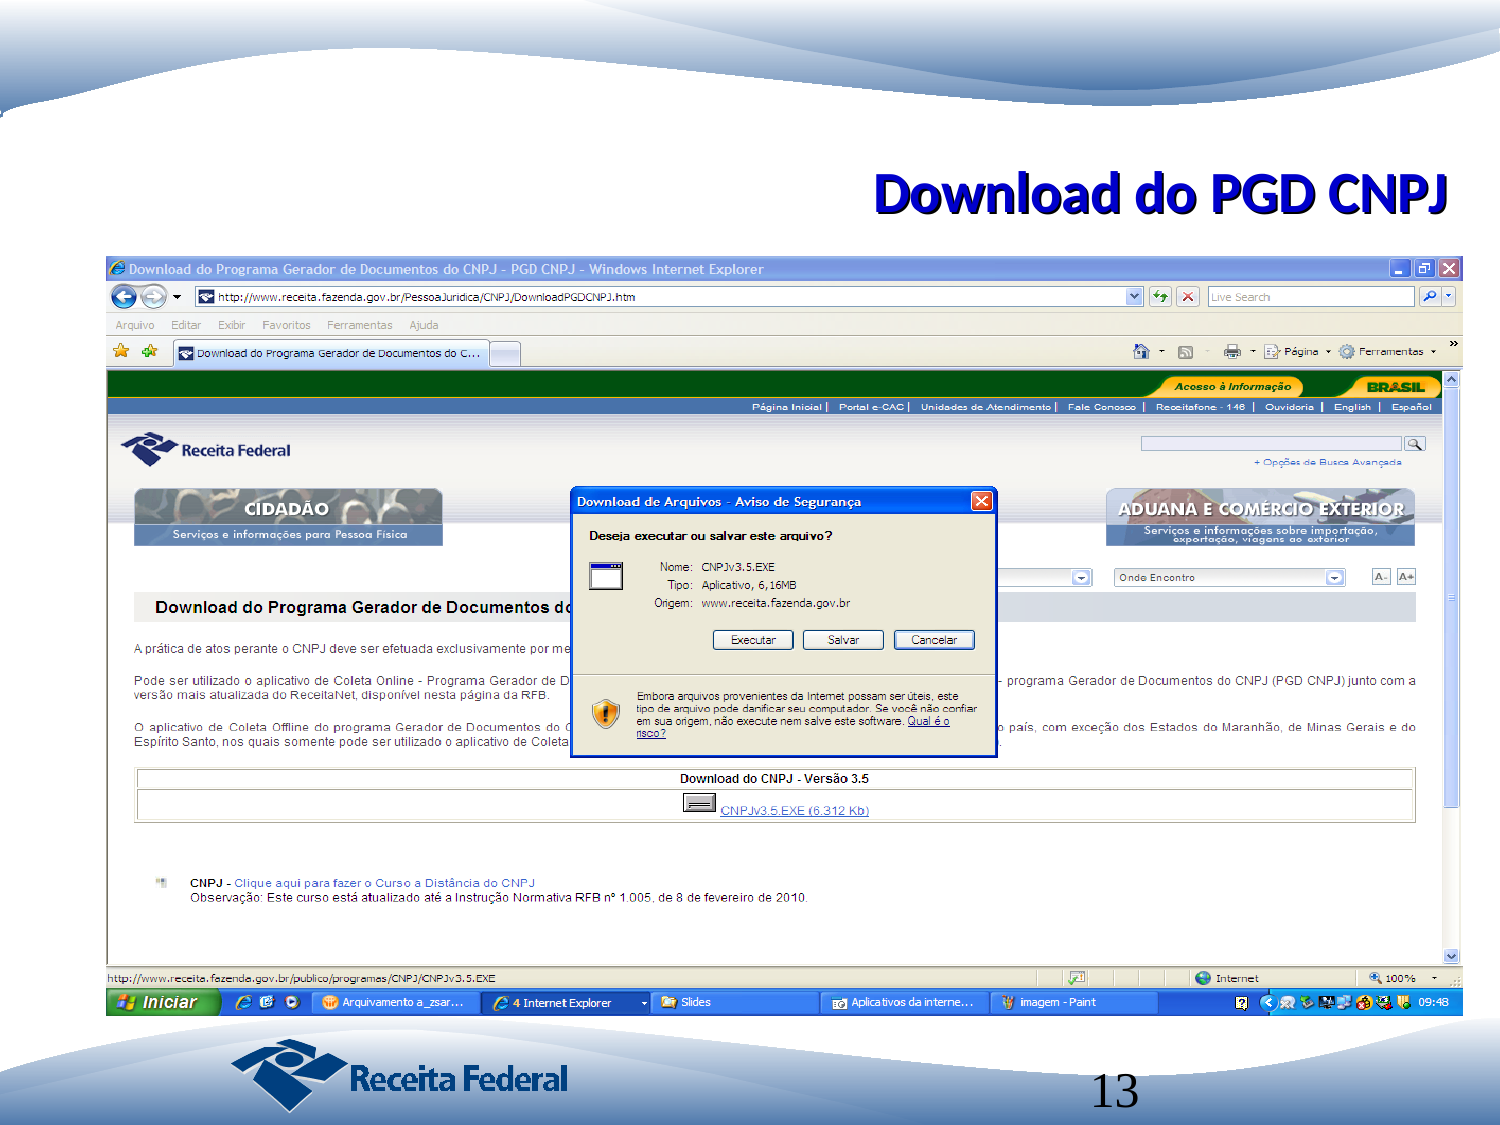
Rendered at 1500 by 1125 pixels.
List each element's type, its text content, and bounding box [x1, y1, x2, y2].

picture [106, 256, 1463, 1016]
picture [229, 1037, 575, 1117]
title Download do PGD CNPJ [131, 99, 1463, 256]
